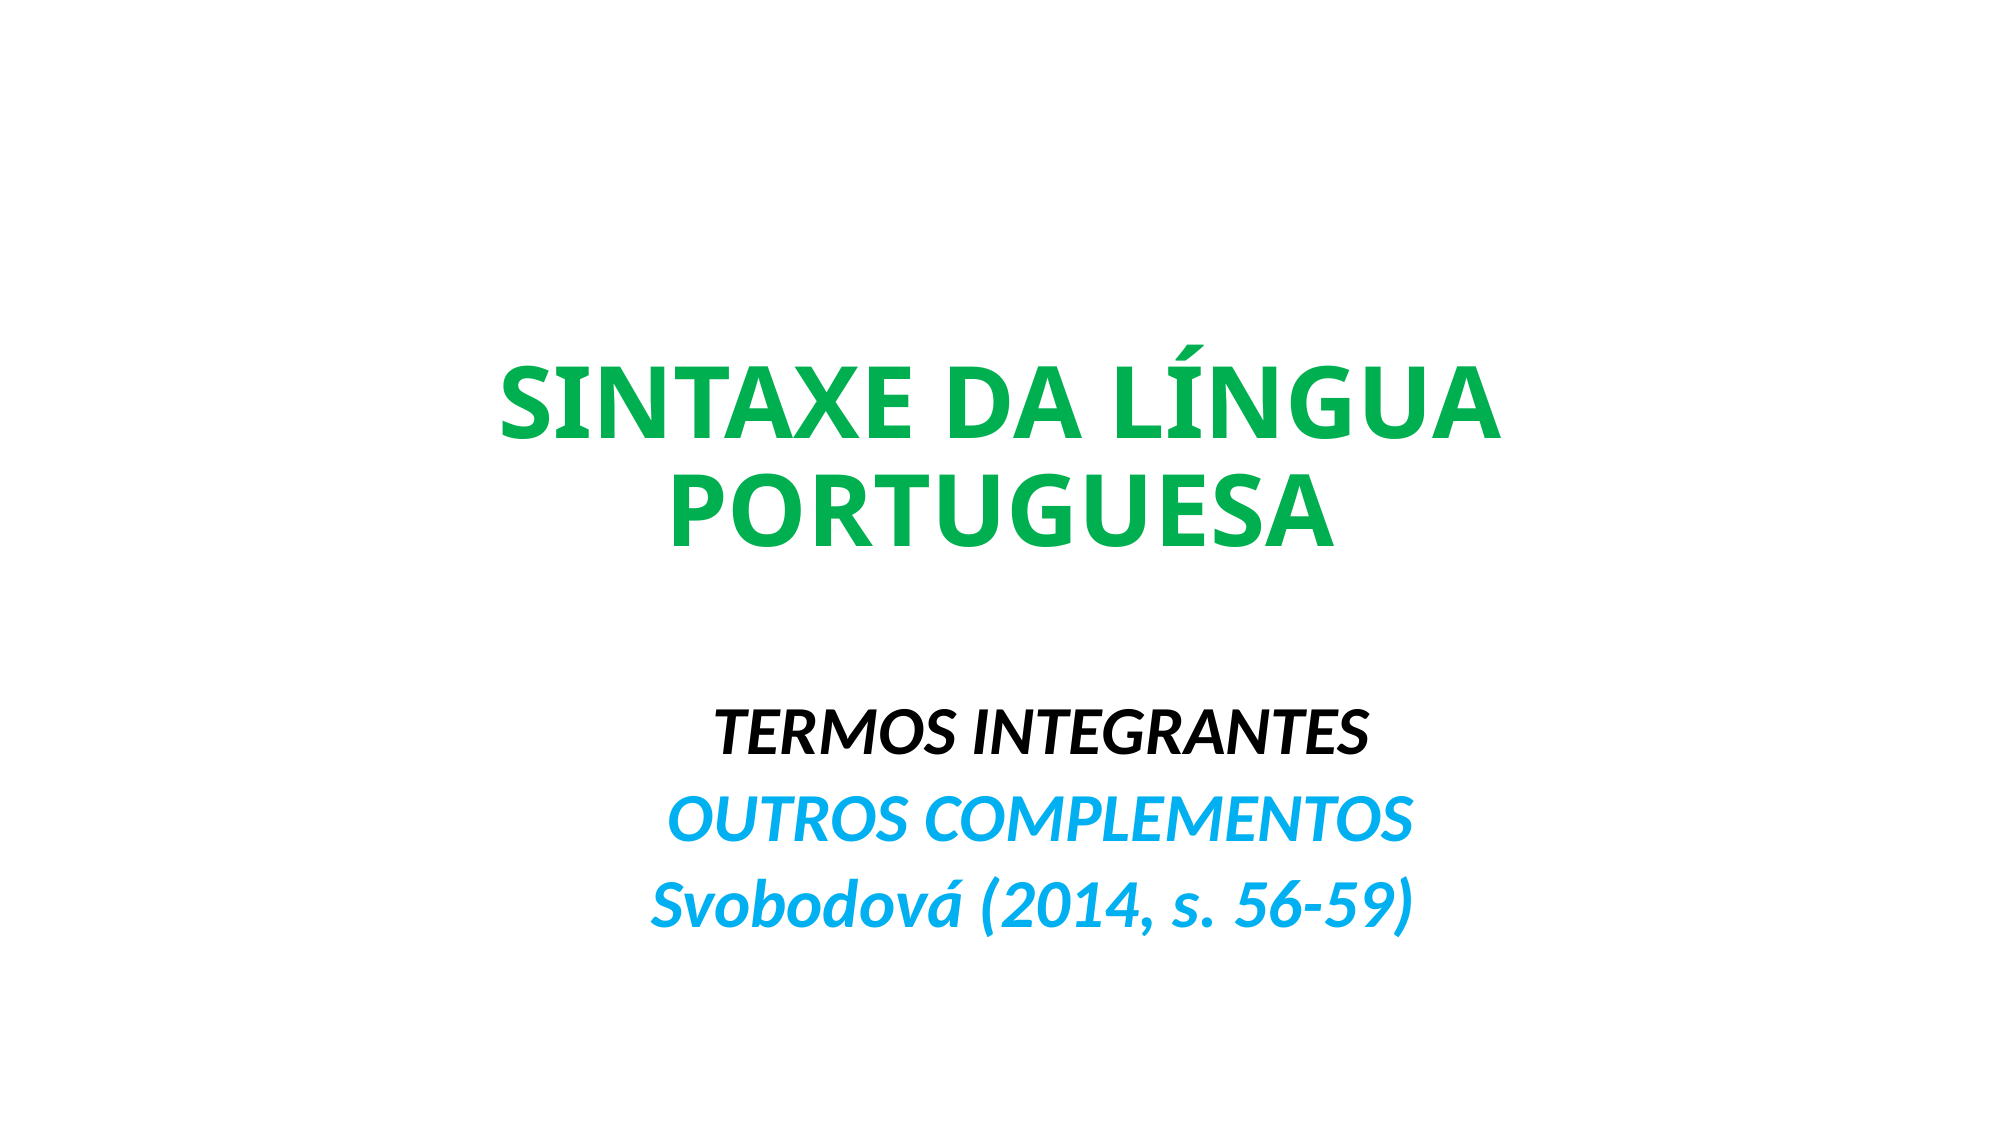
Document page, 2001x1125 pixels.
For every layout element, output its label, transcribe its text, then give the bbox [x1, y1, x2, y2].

subtitle TERMOS INTEGRANTES OUTROS COMPLEMENTOS Svobodová (2014, s. 56-59) [249, 590, 1832, 1014]
title SINTAXE DA LÍNGUA PORTUGUESA [249, 184, 1750, 576]
